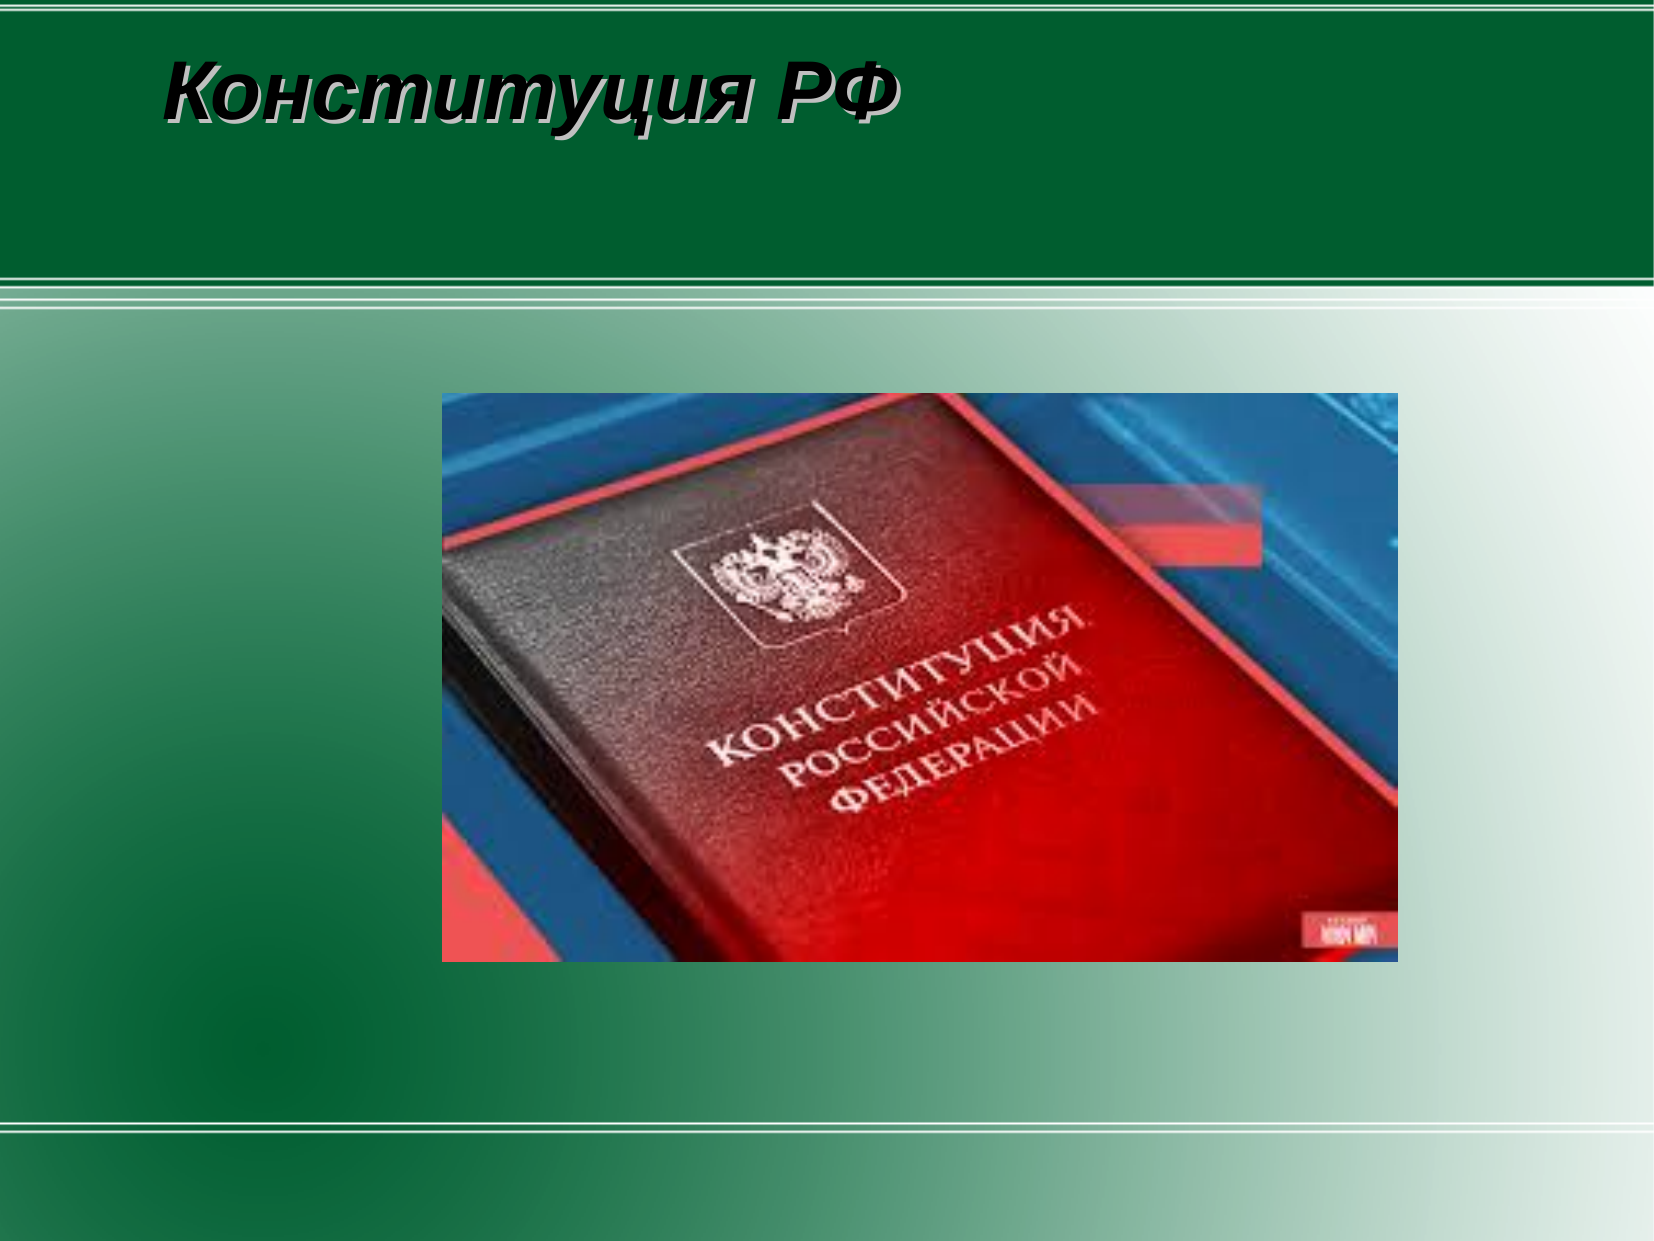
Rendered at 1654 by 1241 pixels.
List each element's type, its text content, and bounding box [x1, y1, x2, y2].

text_box Конституция РФ [147, 36, 1556, 149]
picture [442, 393, 1398, 962]
